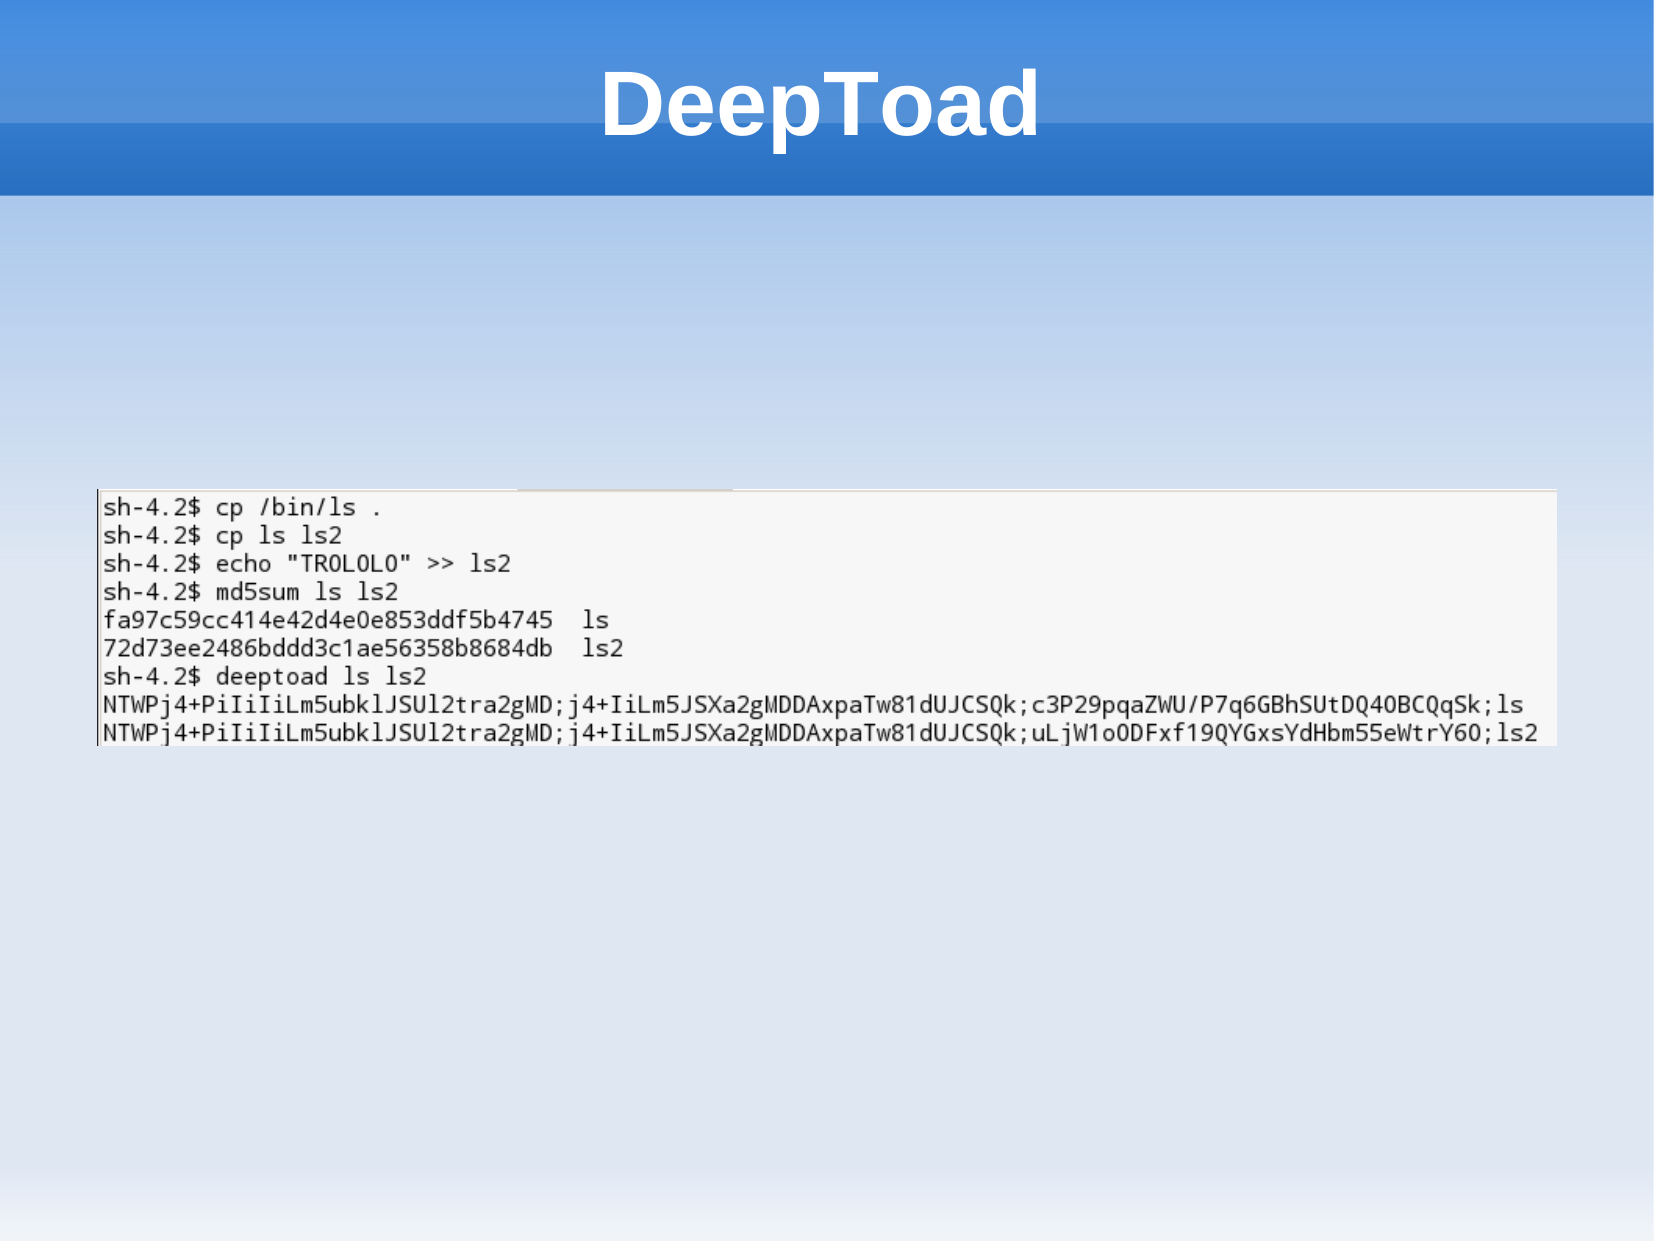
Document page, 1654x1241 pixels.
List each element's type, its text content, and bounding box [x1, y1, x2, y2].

title DeepToad [76, 0, 1565, 208]
picture [0, 0, 1654, 1241]
